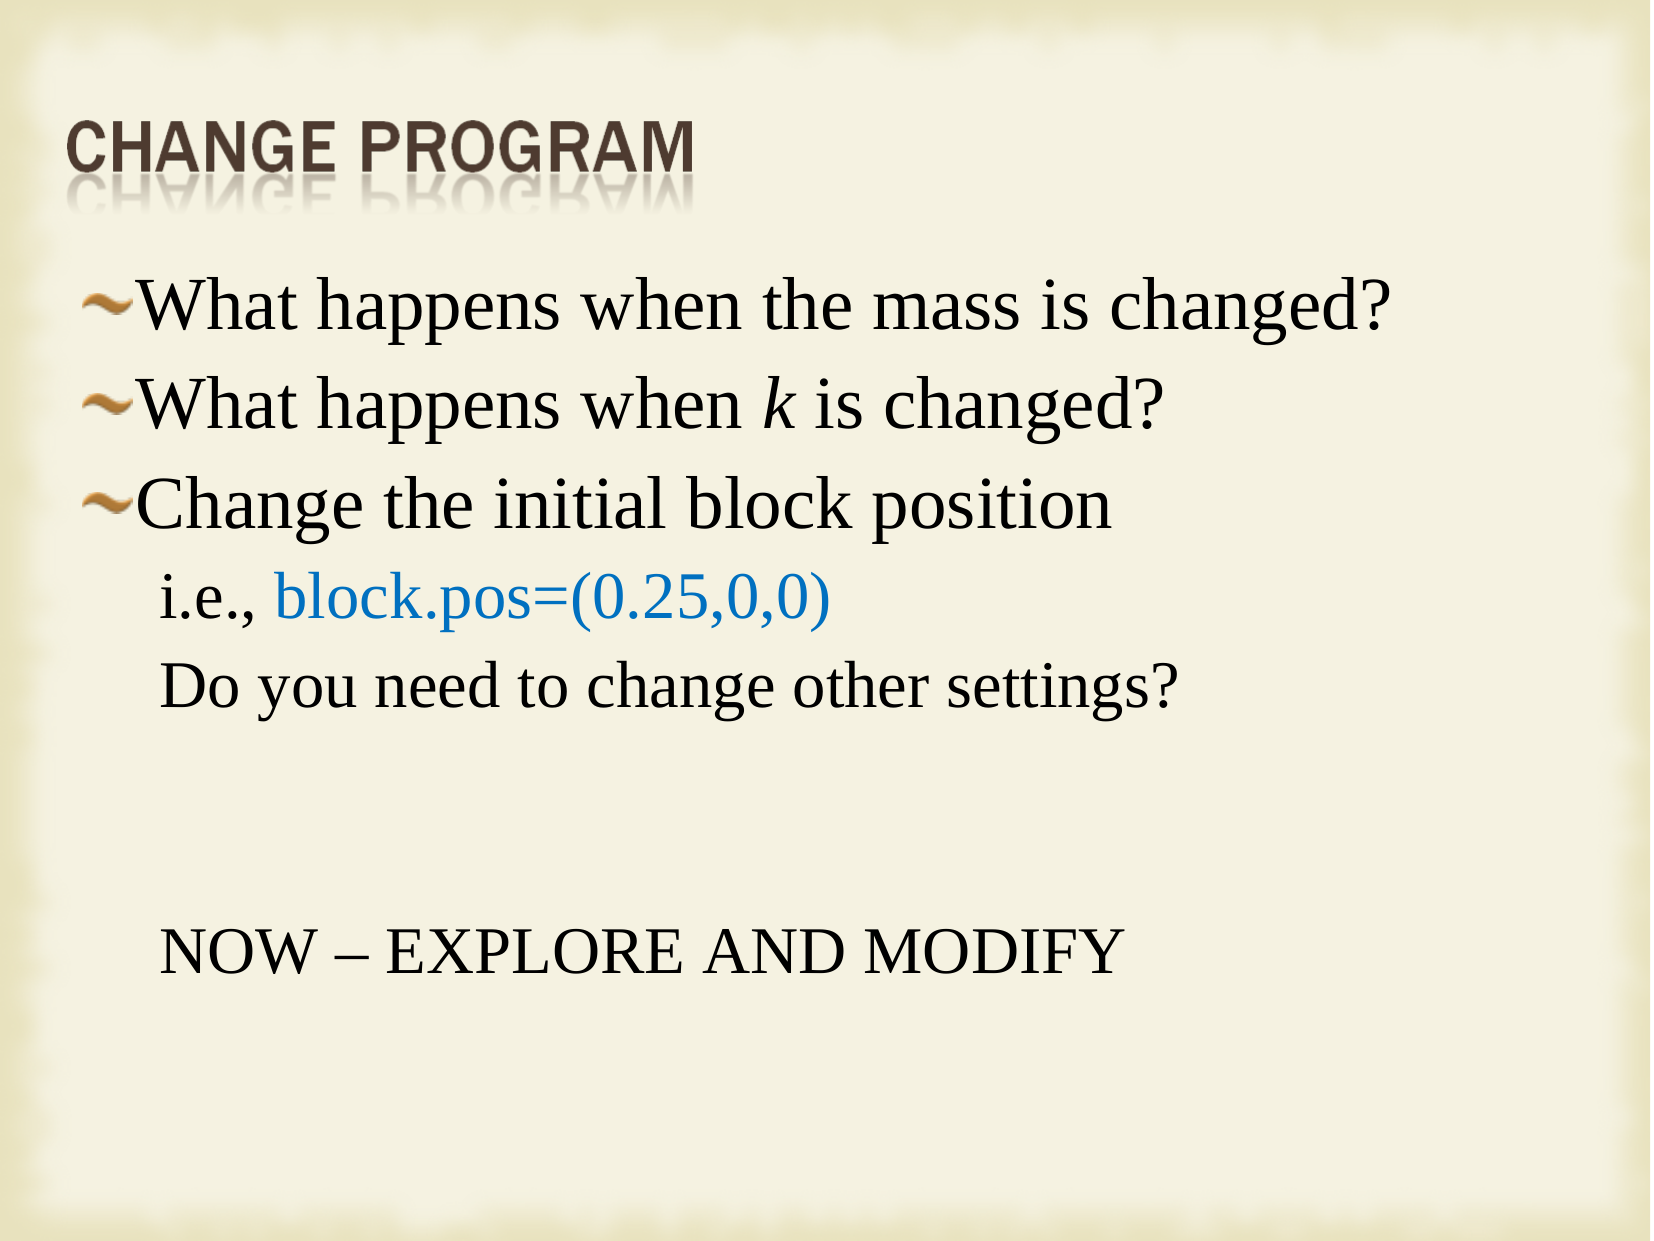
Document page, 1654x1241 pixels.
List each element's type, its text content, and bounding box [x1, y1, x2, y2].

picture [0, 0, 1651, 1241]
text_box [16, 73, 1477, 264]
list What happens when the mass is changed? What happens when k is changed? Change the initial block position i.e., block.pos=(0.25,0,0) Do you need to change other settings? NOW – EXPLORE AND MODIFY [50, 254, 1476, 998]
